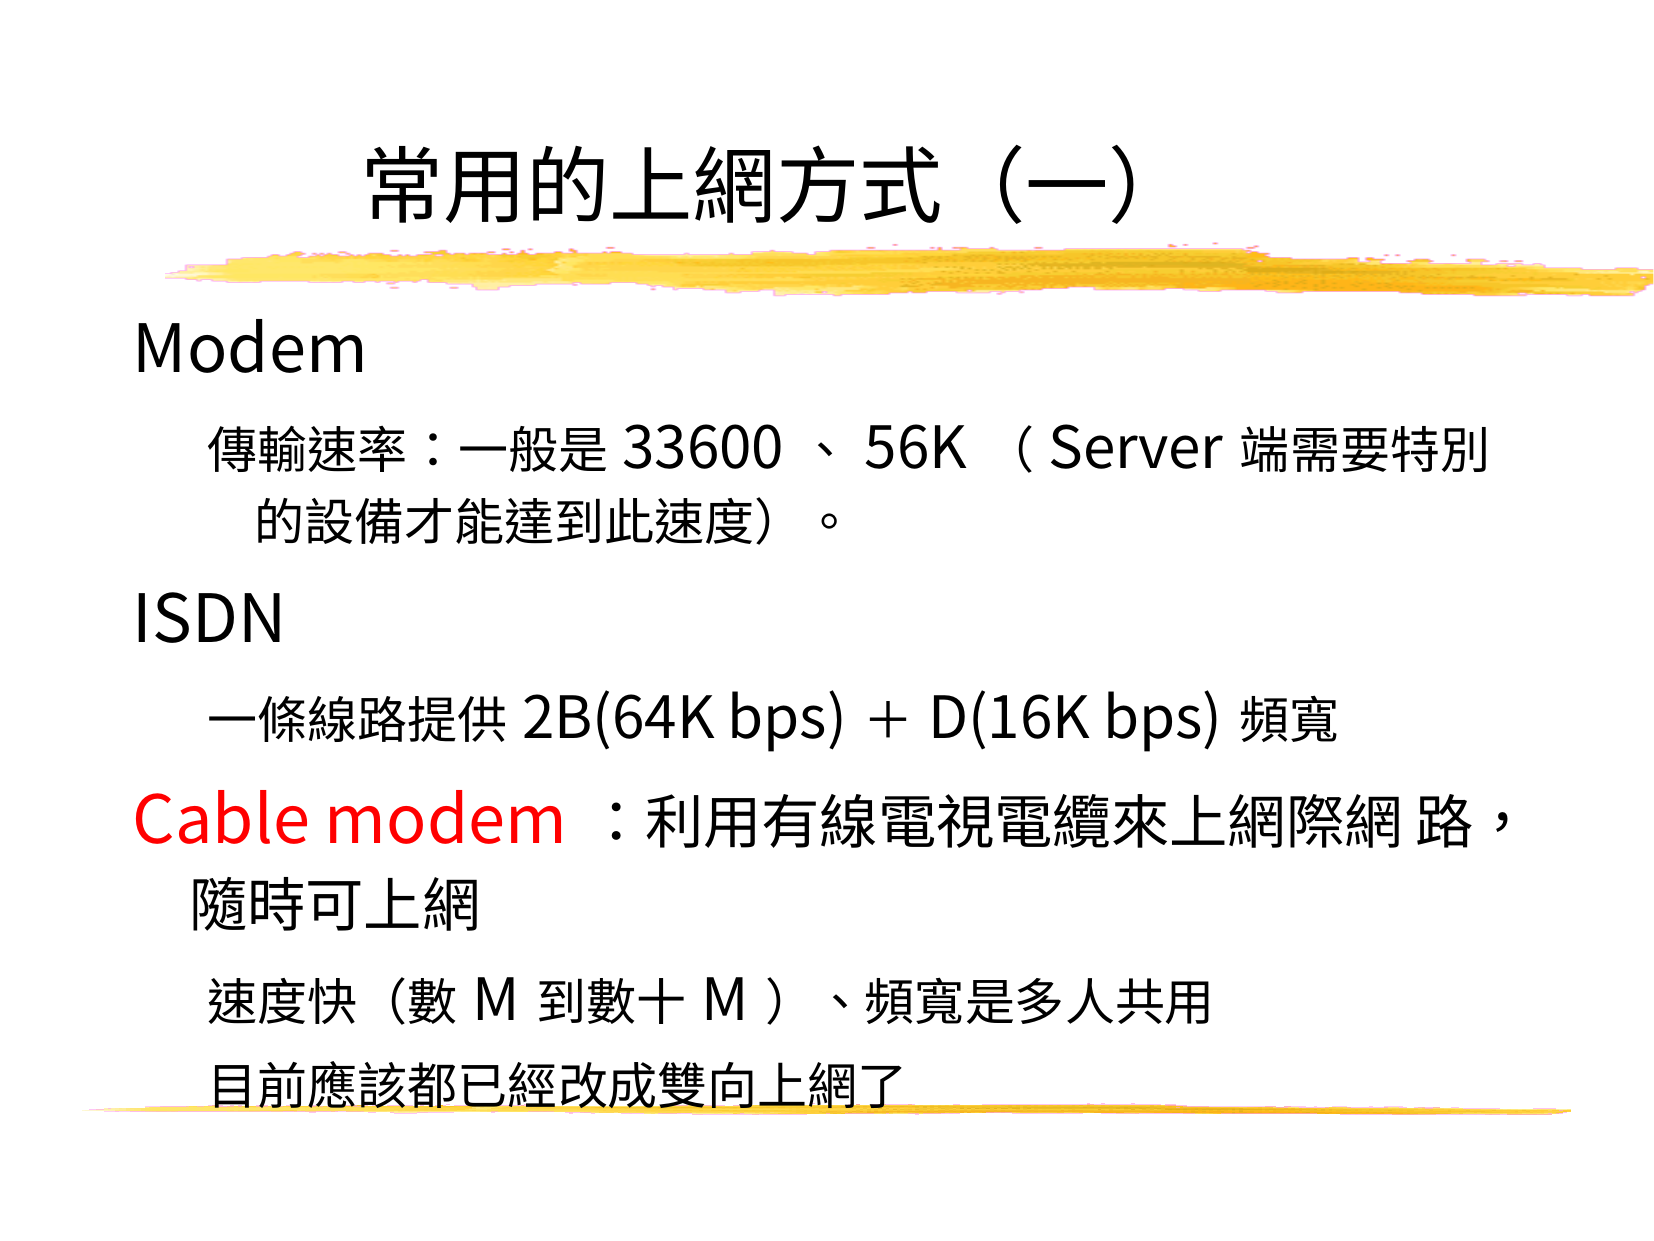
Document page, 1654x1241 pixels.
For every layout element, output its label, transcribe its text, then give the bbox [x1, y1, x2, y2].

picture [165, 237, 1654, 308]
picture [1524, 1102, 1571, 1117]
picture [82, 1102, 118, 1117]
title 常用的上網方式（一） [73, 25, 1479, 249]
list Modem 傳輸速率：一般是33600、56K（Server端需要特別的設備才能達到此速度）。 ISDN 一條線路提供2B(64K bps)＋D(16K bps)頻寬 Cable modem：利用有線電視電纜來上網際網 路，隨時可上網 速度快（數M到數十M）、頻寬是多人共用 目前應該都已經改成雙向上網了 [118, 290, 1524, 1120]
